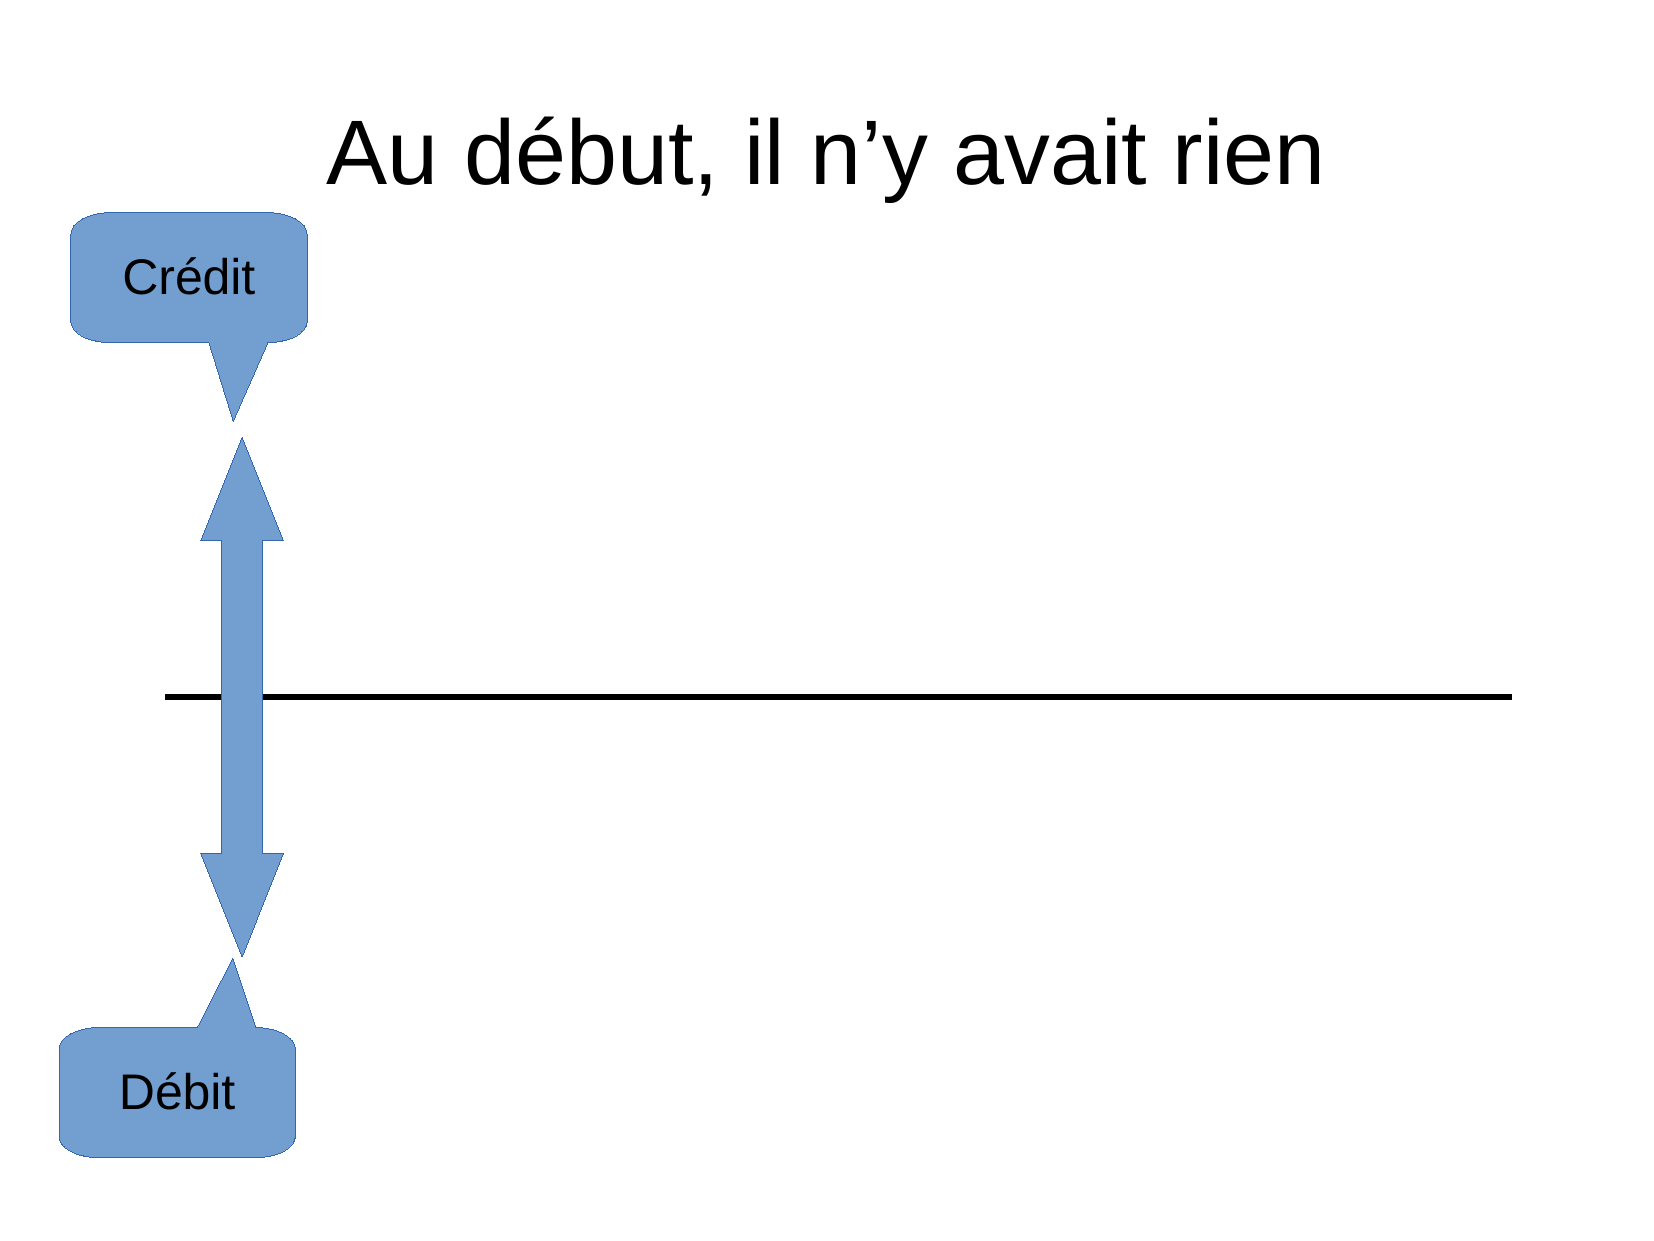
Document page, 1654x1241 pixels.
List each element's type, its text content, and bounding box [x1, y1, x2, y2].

text_box Débit [59, 958, 296, 1158]
text_box [200, 437, 284, 957]
text_box Crédit [70, 212, 308, 422]
title Au début, il n’y avait rien [82, 49, 1571, 257]
